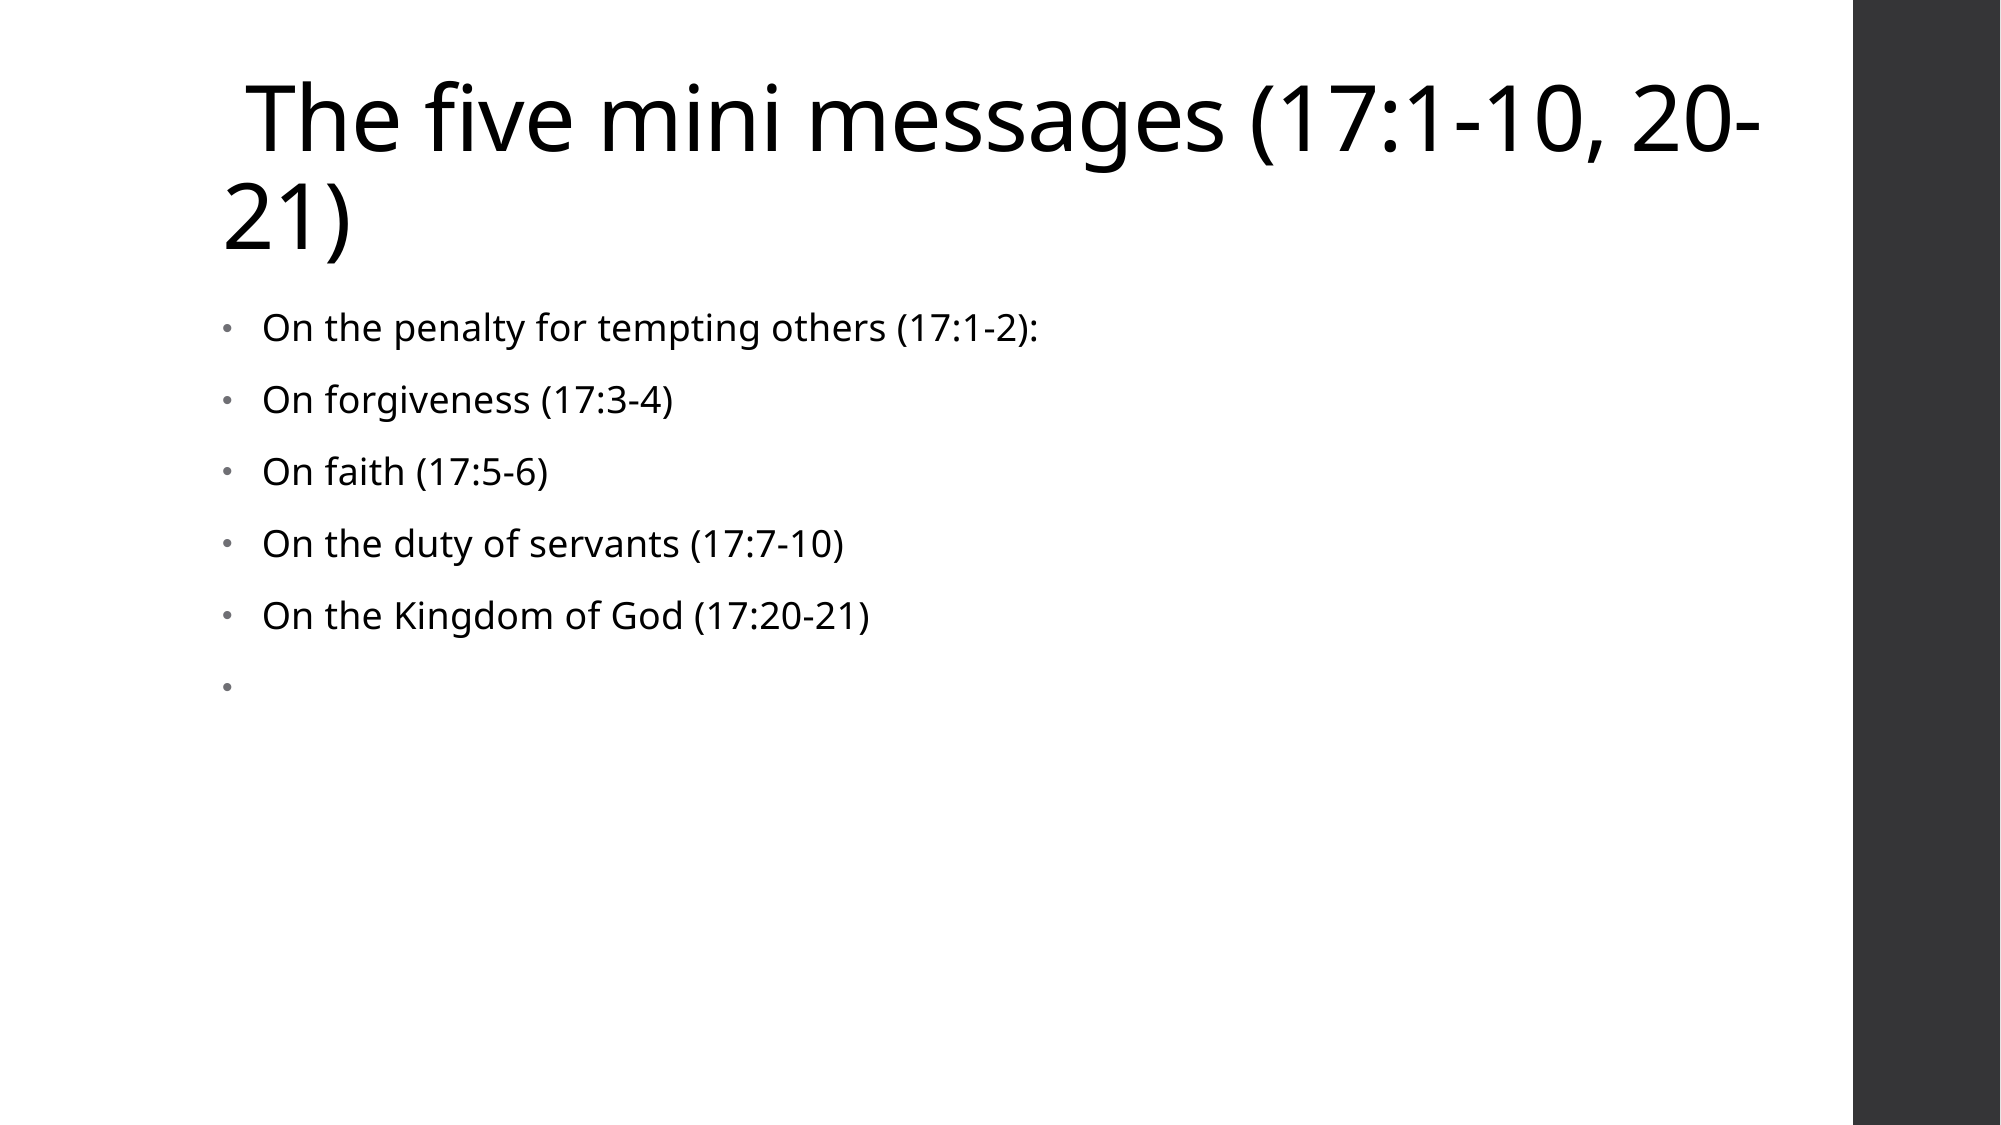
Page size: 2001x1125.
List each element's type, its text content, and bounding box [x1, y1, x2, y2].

title The five mini messages (17:1-10, 20-21) [206, 60, 1797, 278]
list On the penalty for tempting others (17:1-2): On forgiveness (17:3-4) On faith (17:5-6) On the duty of servants (17:7-10) On the Kingdom of God (17:20-21) [206, 299, 1617, 1014]
